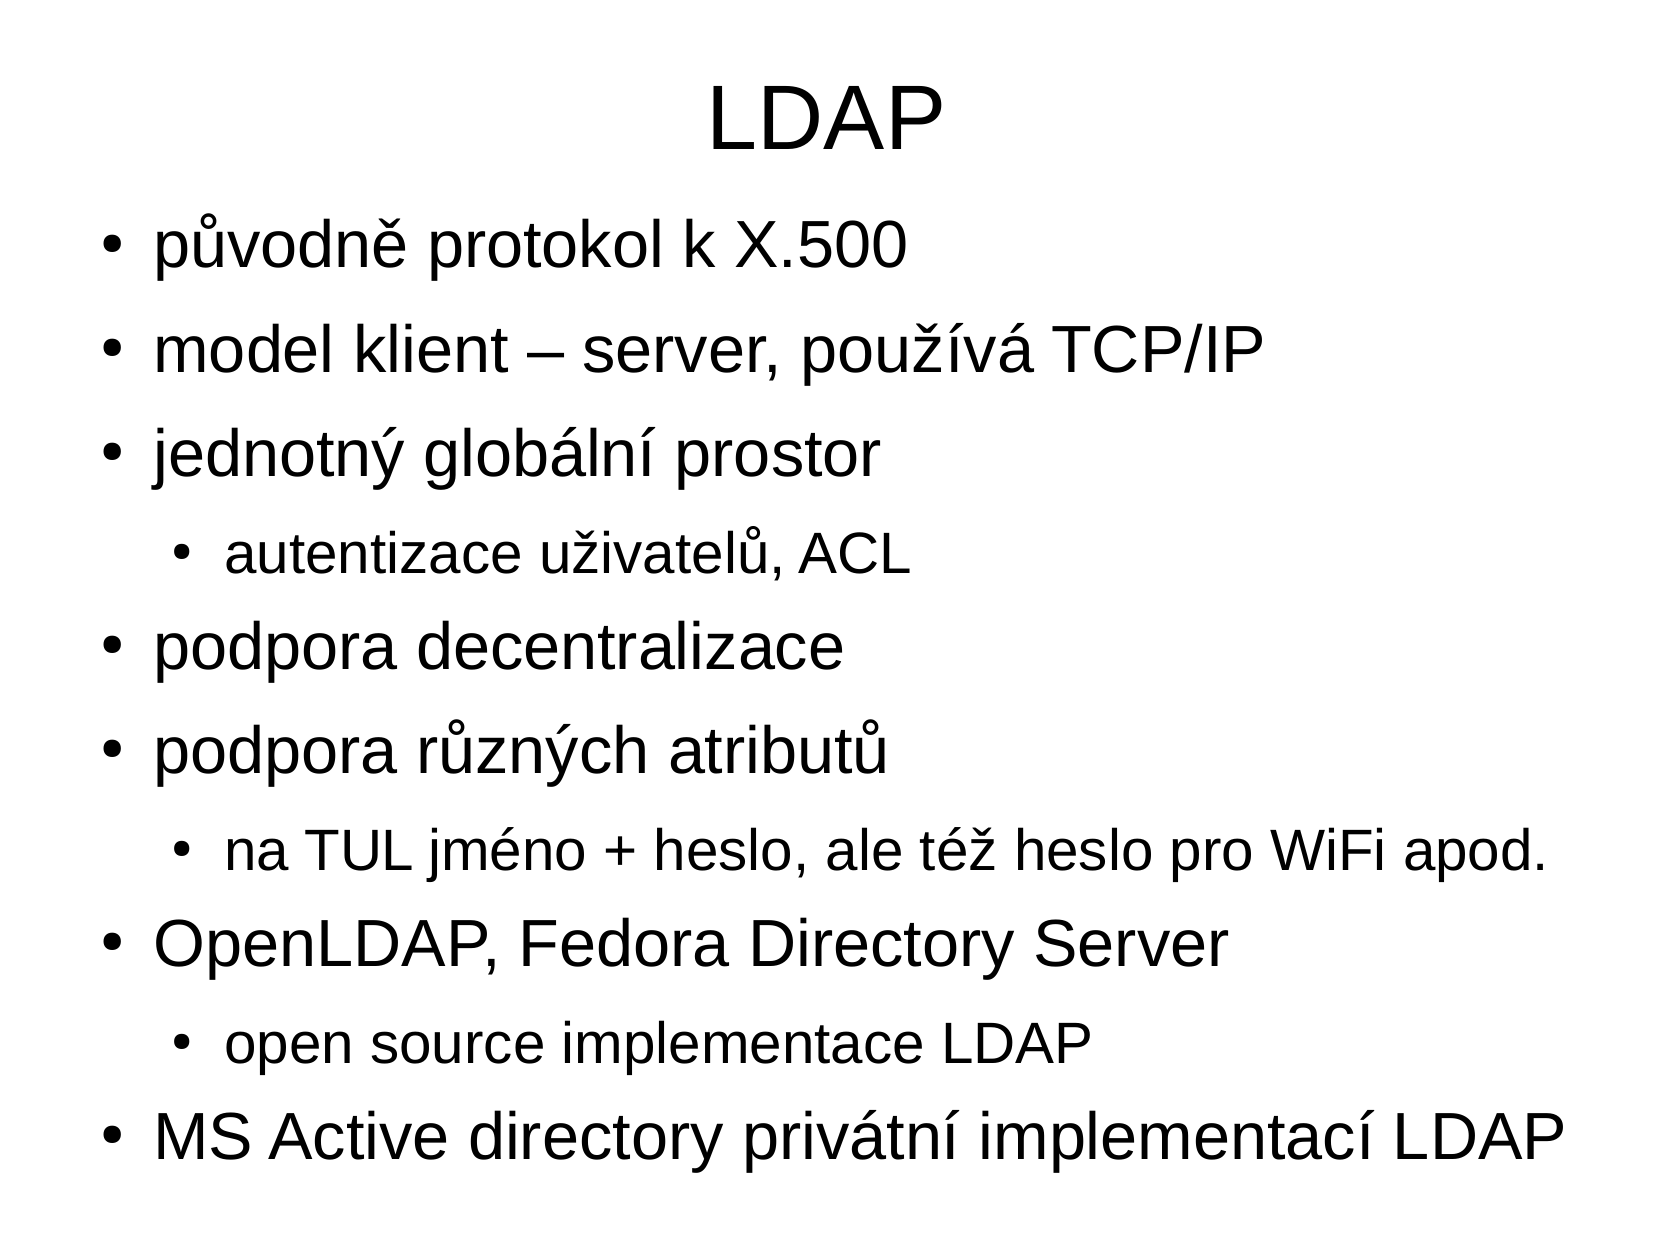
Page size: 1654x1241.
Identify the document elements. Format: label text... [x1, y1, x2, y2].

title LDAP [82, 21, 1571, 207]
list původně protokol k X.500 model klient – server, používá TCP/IP jednotný globální prostor autentizace uživatelů, ACL podpora decentralizace podpora různých atributů na TUL jméno + heslo, ale též heslo pro WiFi apod. OpenLDAP, Fedora Directory Server open source implementace LDAP MS Active directory privátní implementací LDAP [82, 207, 1571, 1174]
